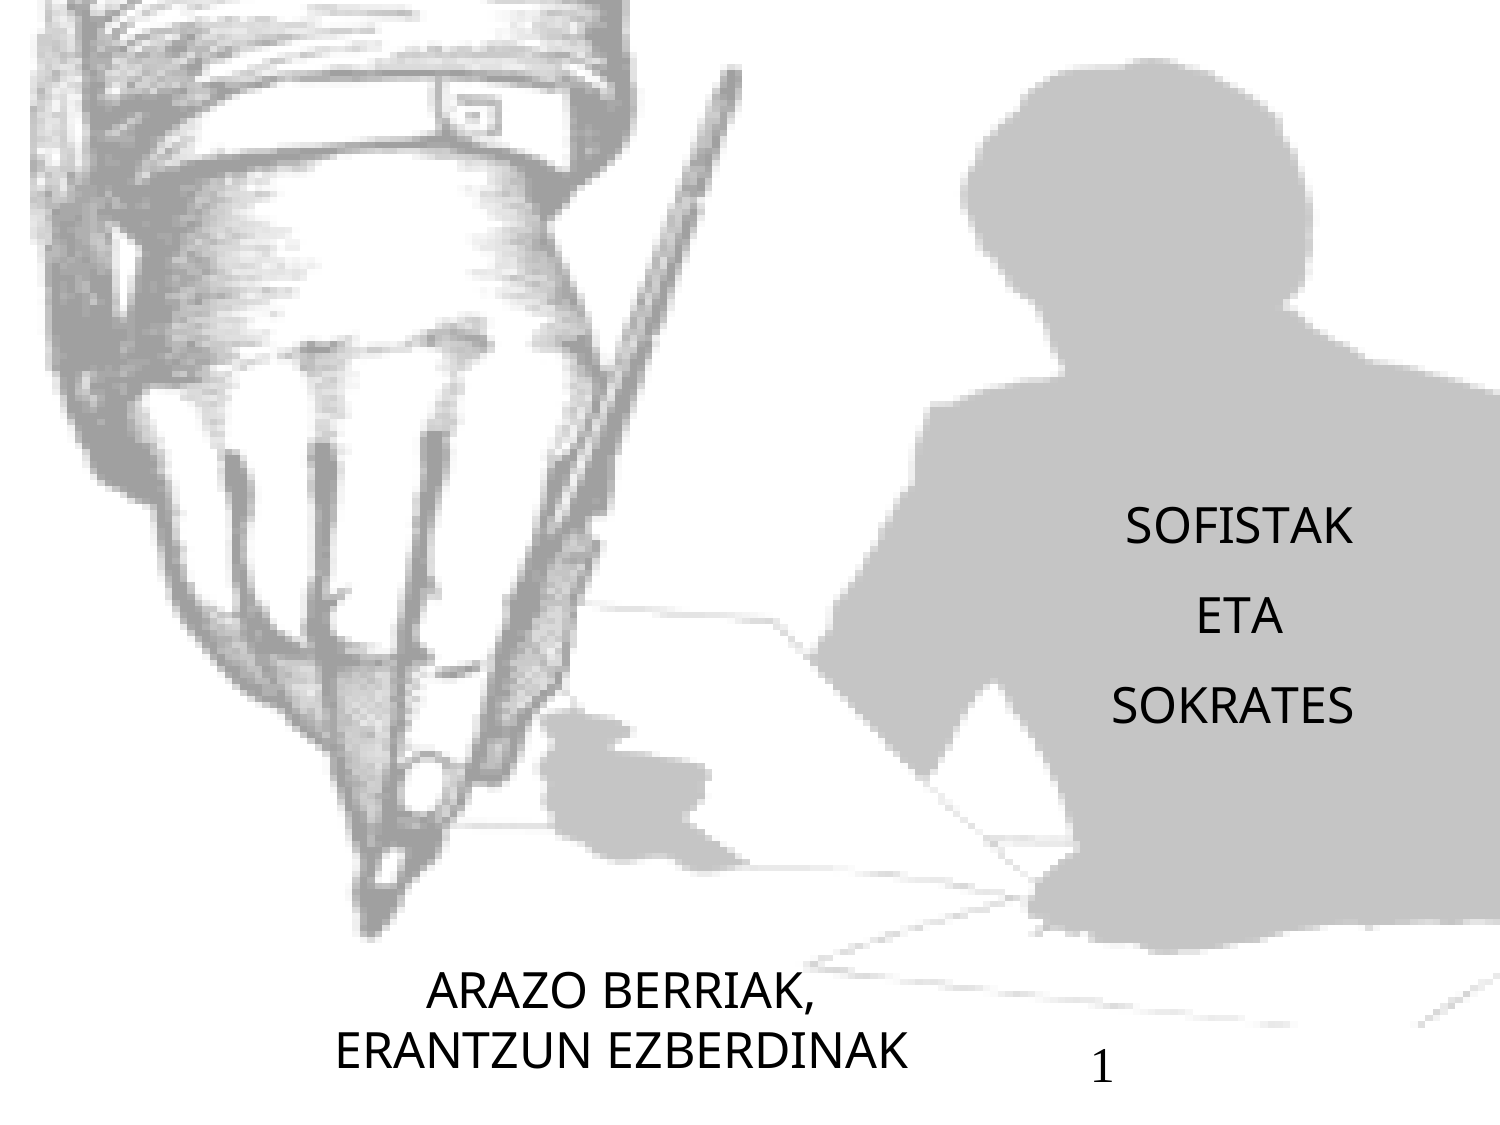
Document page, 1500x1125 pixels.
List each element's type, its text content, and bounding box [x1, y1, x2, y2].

picture [0, 0, 1500, 1028]
text_box SOFISTAK ETA SOKRATES [1014, 354, 1465, 832]
text_box ARAZO BERRIAK, ERANTZUN EZBERDINAK [259, 951, 984, 1087]
